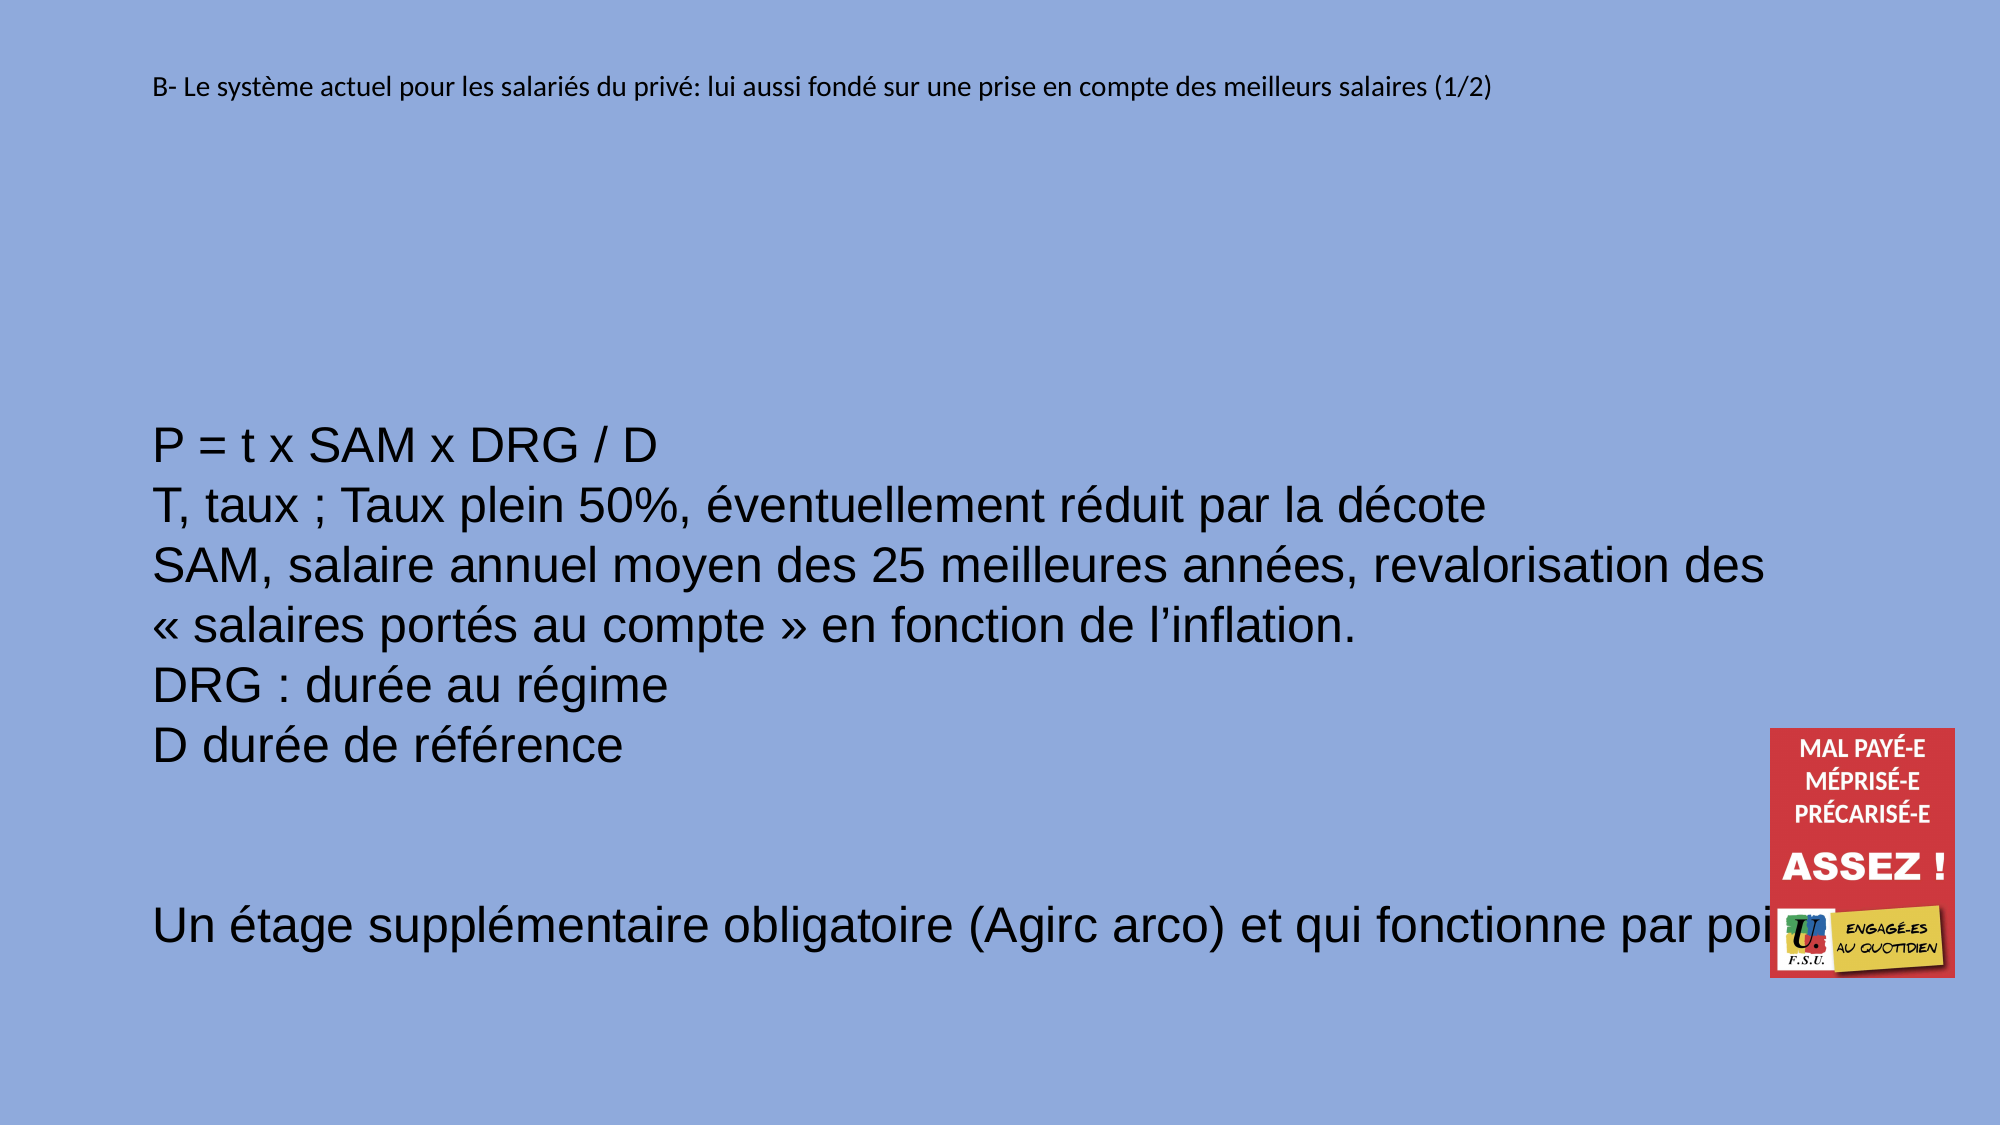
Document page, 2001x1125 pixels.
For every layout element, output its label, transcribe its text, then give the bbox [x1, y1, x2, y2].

title B- Le système actuel pour les salariés du privé: lui aussi fondé sur une prise en compte des meilleurs salaires (1/2) [137, 59, 1863, 278]
picture [1770, 728, 1955, 978]
list P = t x SAM x DRG / D T, taux ; Taux plein 50%, éventuellement réduit par la décote SAM, salaire annuel moyen des 25 meilleures années, revalorisation des « salaires portés au compte » en fonction de l’inflation. DRG : durée au régime D durée de référence Un étage supplémentaire obligatoire (Agirc arco) et qui fonctionne par points [137, 404, 1863, 1058]
